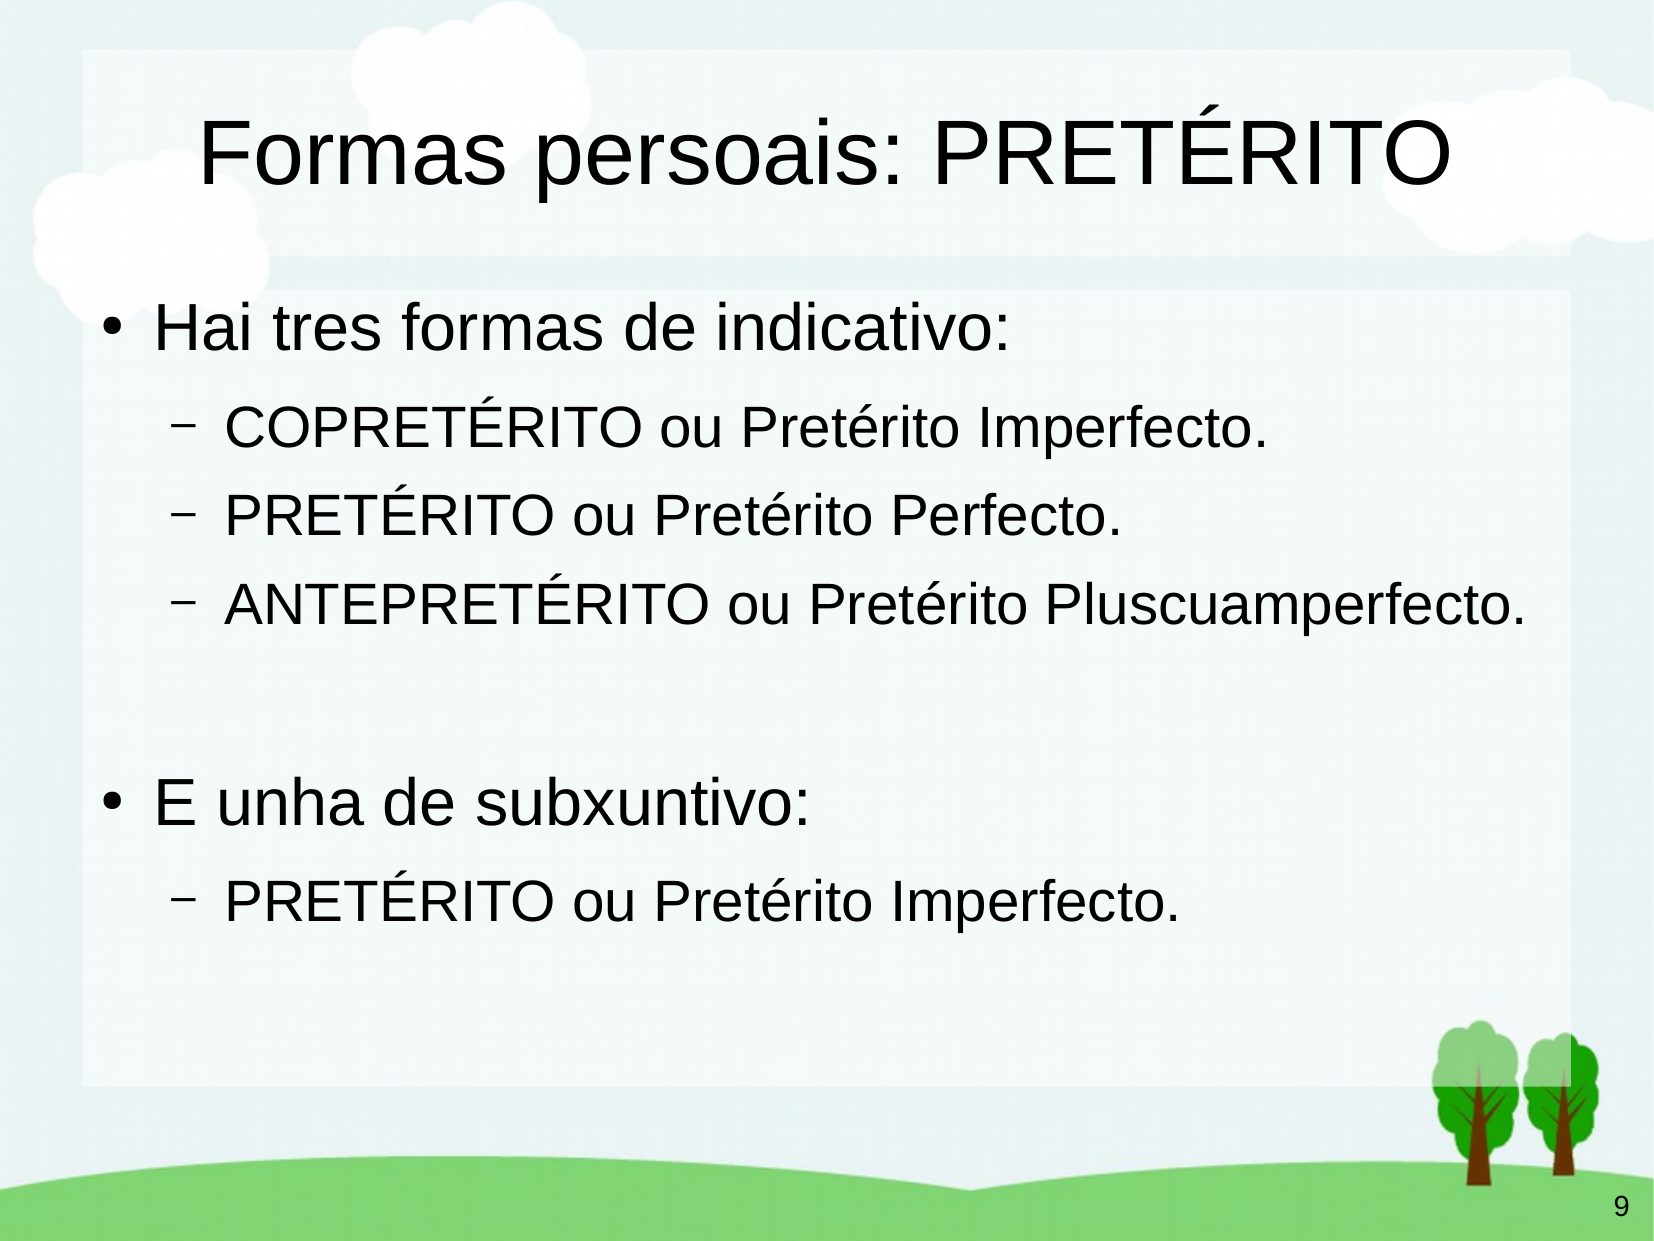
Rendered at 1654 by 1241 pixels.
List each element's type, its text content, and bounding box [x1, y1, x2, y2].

title Formas persoais: PRETÉRITO [82, 49, 1571, 257]
list Hai tres formas de indicativo: COPRETÉRITO ou Pretérito Imperfecto. PRETÉRITO ou Pretérito Perfecto. ANTEPRETÉRITO ou Pretérito Pluscuamperfecto. E unha de subxuntivo: PRETÉRITO ou Pretérito Imperfecto. [82, 290, 1571, 1087]
picture [0, 0, 1654, 1241]
